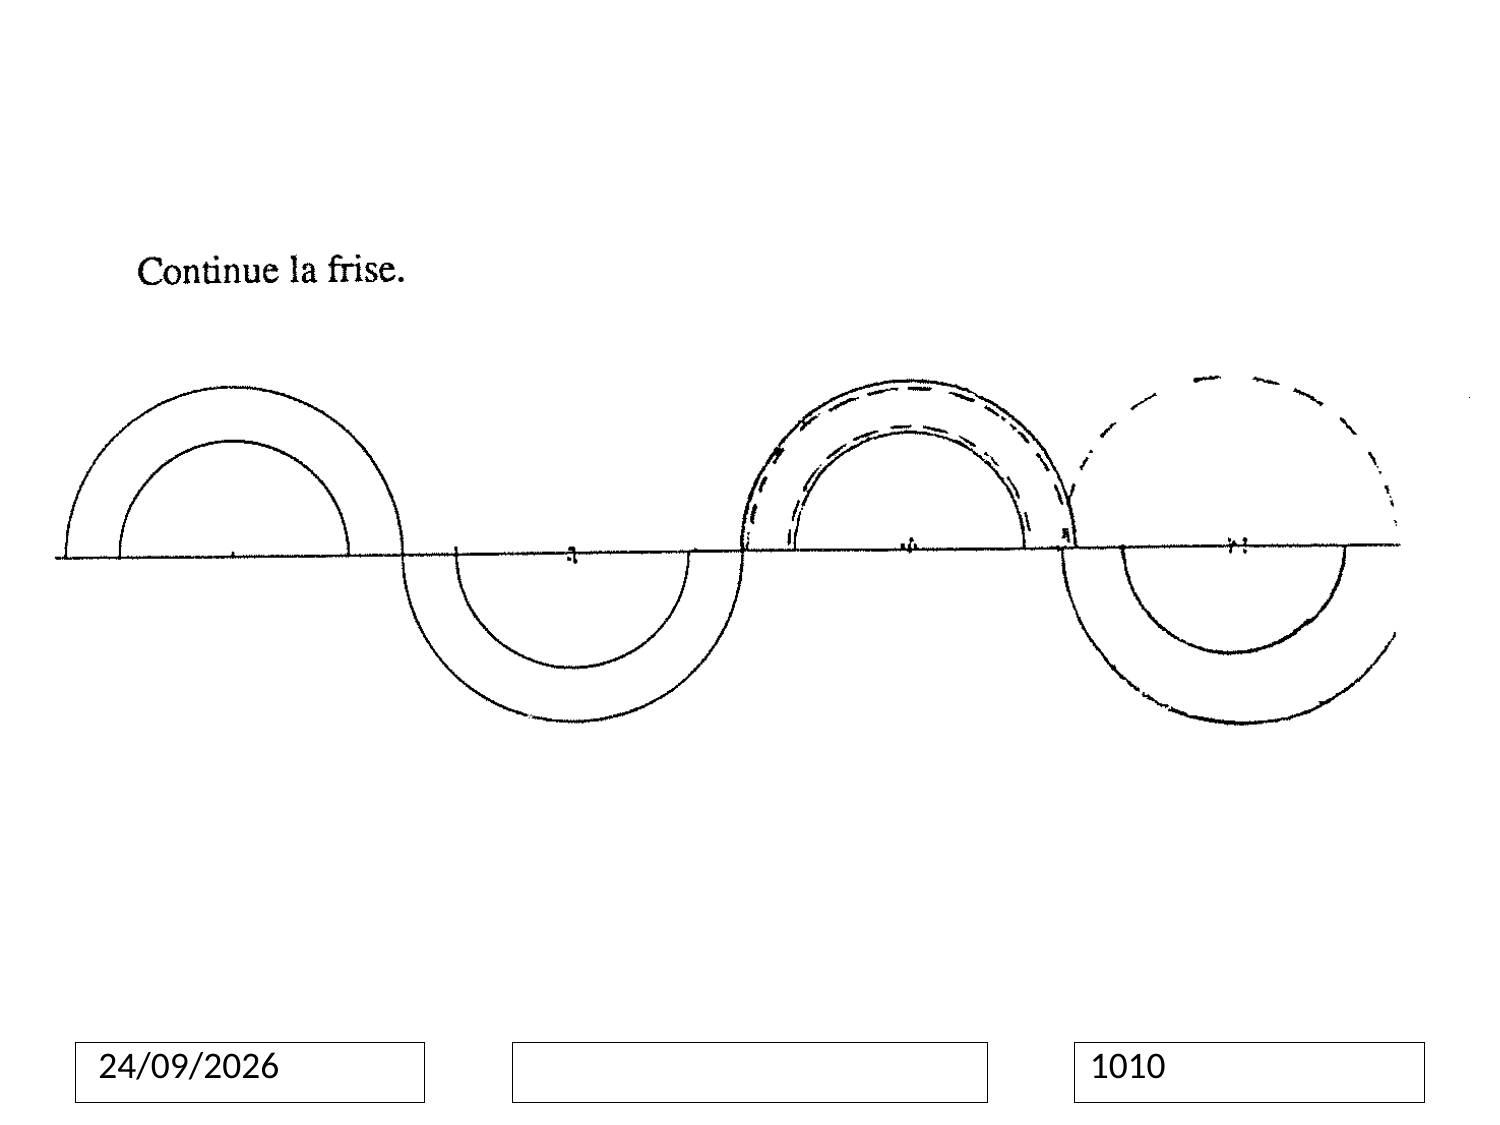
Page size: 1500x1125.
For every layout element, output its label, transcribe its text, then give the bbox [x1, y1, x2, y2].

picture [0, 222, 1472, 750]
slide_number <numéro><numéro> [1074, 1042, 1425, 1103]
